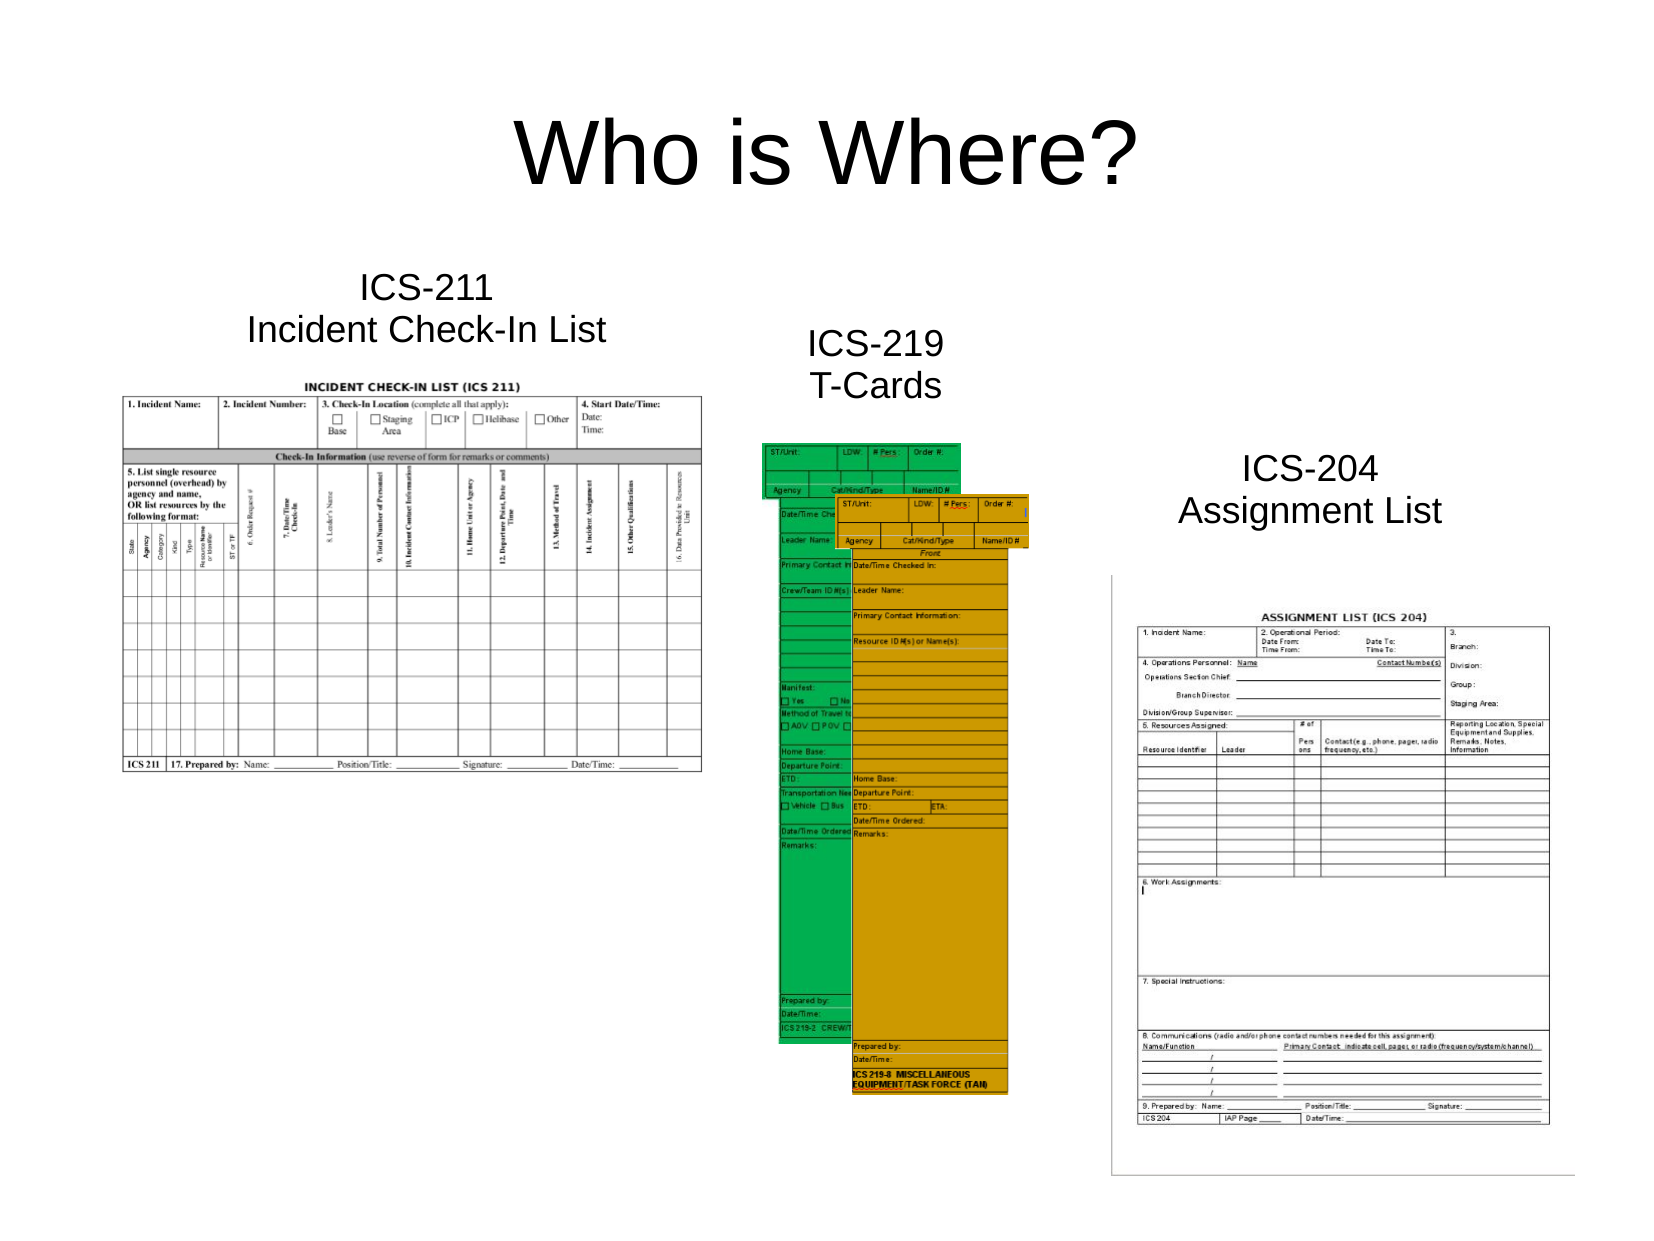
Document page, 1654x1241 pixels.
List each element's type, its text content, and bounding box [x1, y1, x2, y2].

title Who is Where? [82, 49, 1571, 257]
text_box ICS-219 T-Cards [792, 315, 960, 415]
picture [762, 443, 1029, 1095]
text_box ICS-211 Incident Check-In List [231, 259, 622, 358]
picture [1111, 575, 1575, 1177]
picture [113, 361, 714, 787]
text_box ICS-204 Assignment List [1163, 440, 1458, 539]
